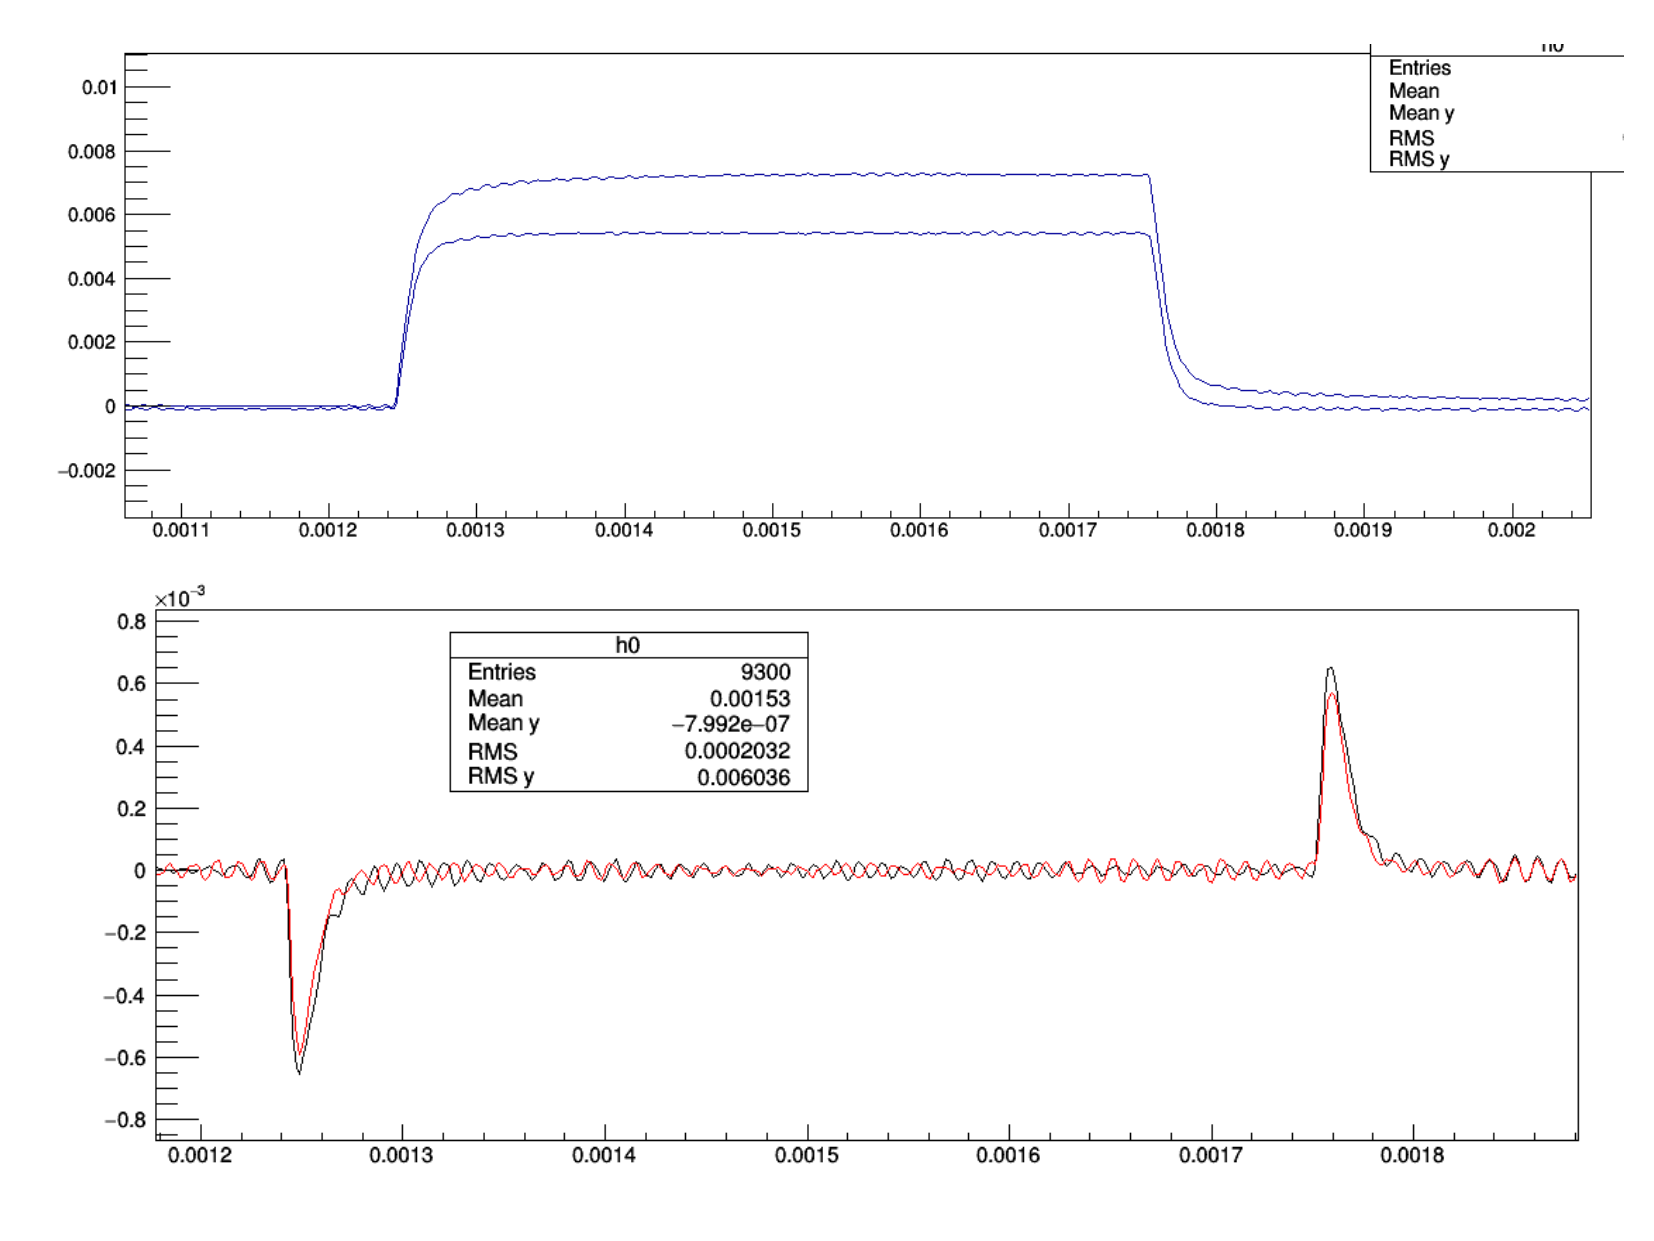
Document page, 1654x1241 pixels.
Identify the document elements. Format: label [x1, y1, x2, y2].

picture [78, 563, 1606, 1186]
picture [45, 44, 1624, 547]
